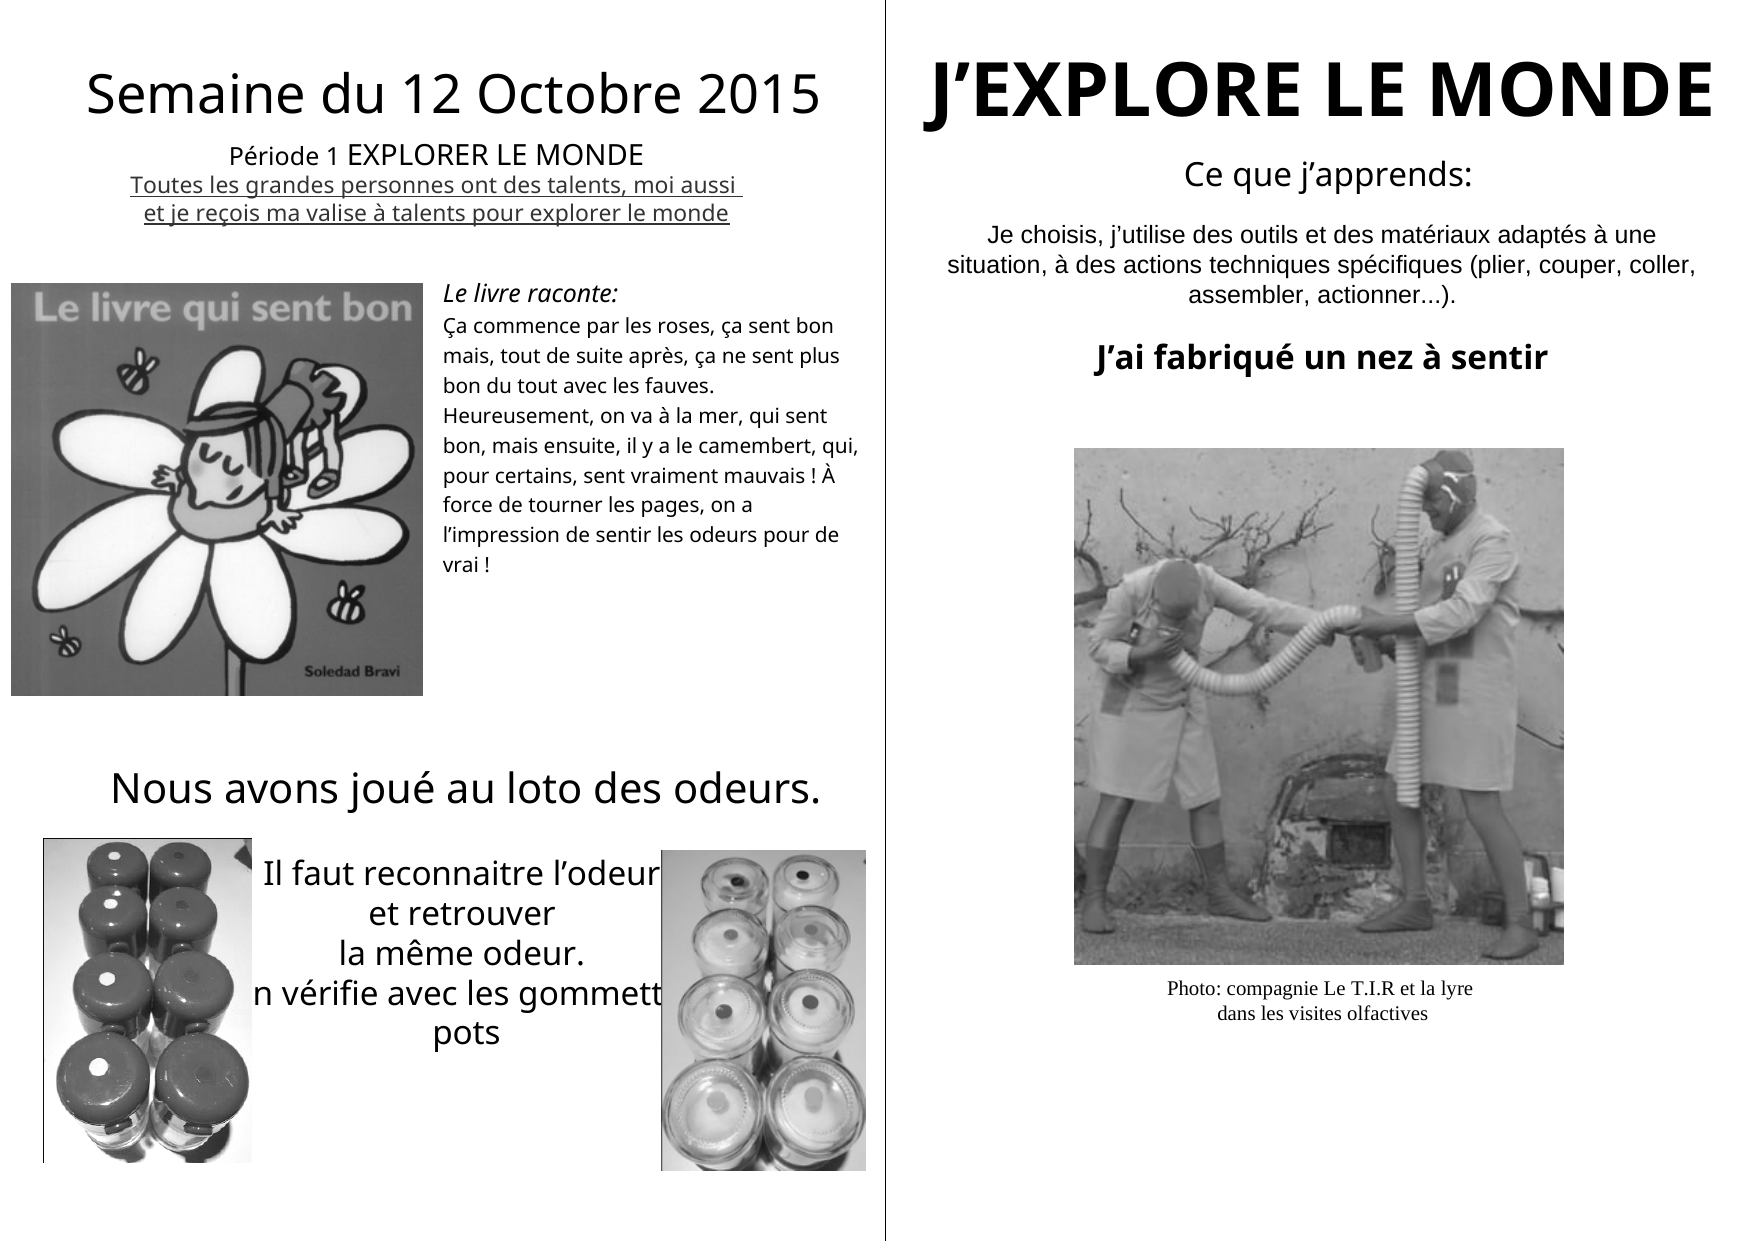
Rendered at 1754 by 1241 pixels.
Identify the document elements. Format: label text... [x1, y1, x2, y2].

text_box Semaine du 12 Octobre 2015 [46, 53, 863, 148]
picture [1074, 448, 1564, 965]
text_box J’EXPLORE LE MONDE [921, 35, 1725, 1170]
text_box Ce que j’apprends: [1098, 147, 1560, 213]
picture [43, 838, 252, 1163]
picture [11, 283, 423, 696]
text_box Période 1 EXPLORER LE MONDE Toutes les grandes personnes ont des talents, moi aussi et je reçois ma valise à talents pour explorer le monde [11, 130, 862, 284]
text_box Photo: compagnie Le T.I.R et la lyre dans les visites olfactives [1133, 968, 1512, 1040]
text_box Nous avons joué au loto des odeurs. Il faut reconnaitre l’odeur et retrouver la même odeur. Ensuite, on vérifie avec les gommettes sous les pots [70, 755, 863, 1205]
text_box Je choisis, j’utilise des outils et des matériaux adaptés à une situation, à des actions techniques spécifiques (plier, couper, coller, assembler, actionner...). [933, 212, 1713, 325]
picture [661, 850, 866, 1171]
text_box Le livre raconte: Ça commence par les roses, ça sent bon mais, tout de suite après, ça ne sent plus bon du tout avec les fauves. Heureusement, on va à la mer, qui sent bon, mais ensuite, il y a le camembert, qui, pour certains, sent vraiment mauvais ! À force de tourner les pages, on a l’impression de sentir les odeurs pour de vrai ! [436, 271, 874, 709]
text_box J’ai fabriqué un nez à sentir [992, 330, 1654, 402]
